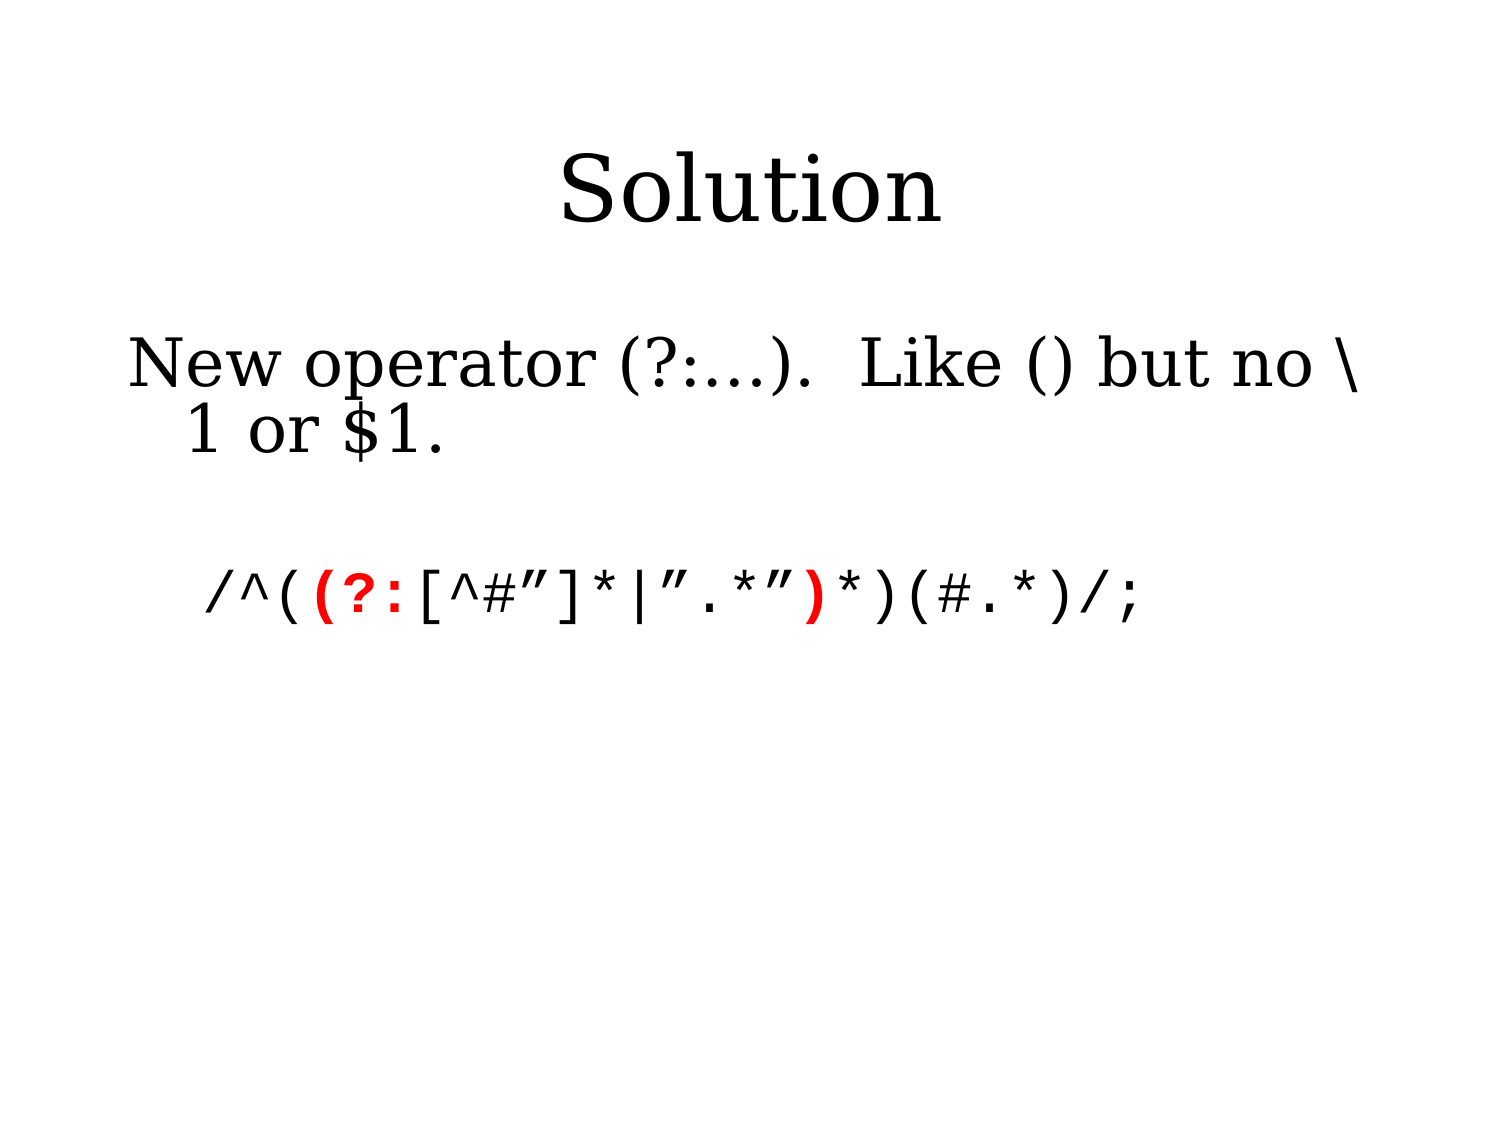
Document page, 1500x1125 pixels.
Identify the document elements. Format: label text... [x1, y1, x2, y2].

title Solution [112, 99, 1388, 288]
list New operator (?:…). Like () but no \1 or $1. /^((?:[^#”]*|”.*”)*)(#.*)/; [112, 324, 1388, 1000]
